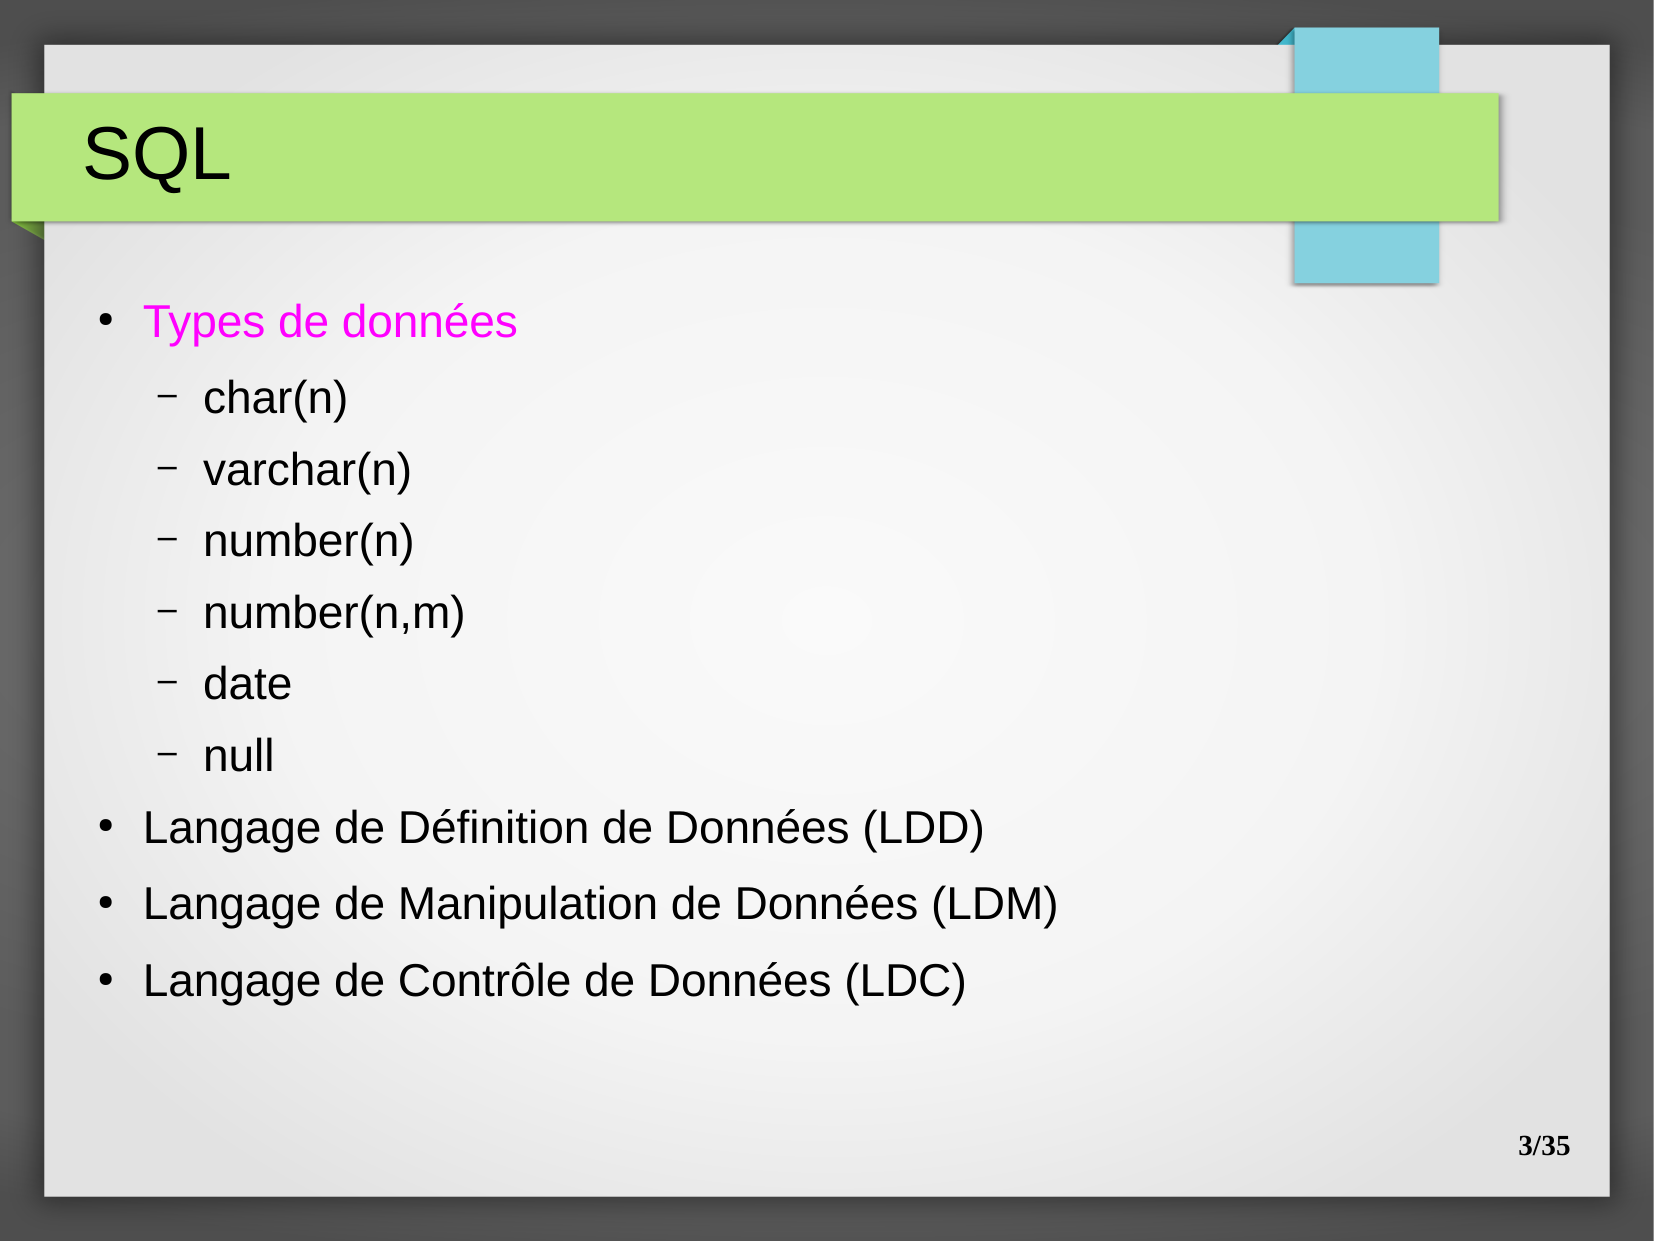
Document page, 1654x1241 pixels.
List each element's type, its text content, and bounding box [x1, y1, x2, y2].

title SQL [82, 94, 1264, 213]
list Types de données char(n) varchar(n) number(n) number(n,m) date null Langage de Définition de Données (LDD) Langage de Manipulation de Données (LDM) Langage de Contrôle de Données (LDC) [82, 295, 1571, 1015]
picture [0, 0, 1654, 1241]
